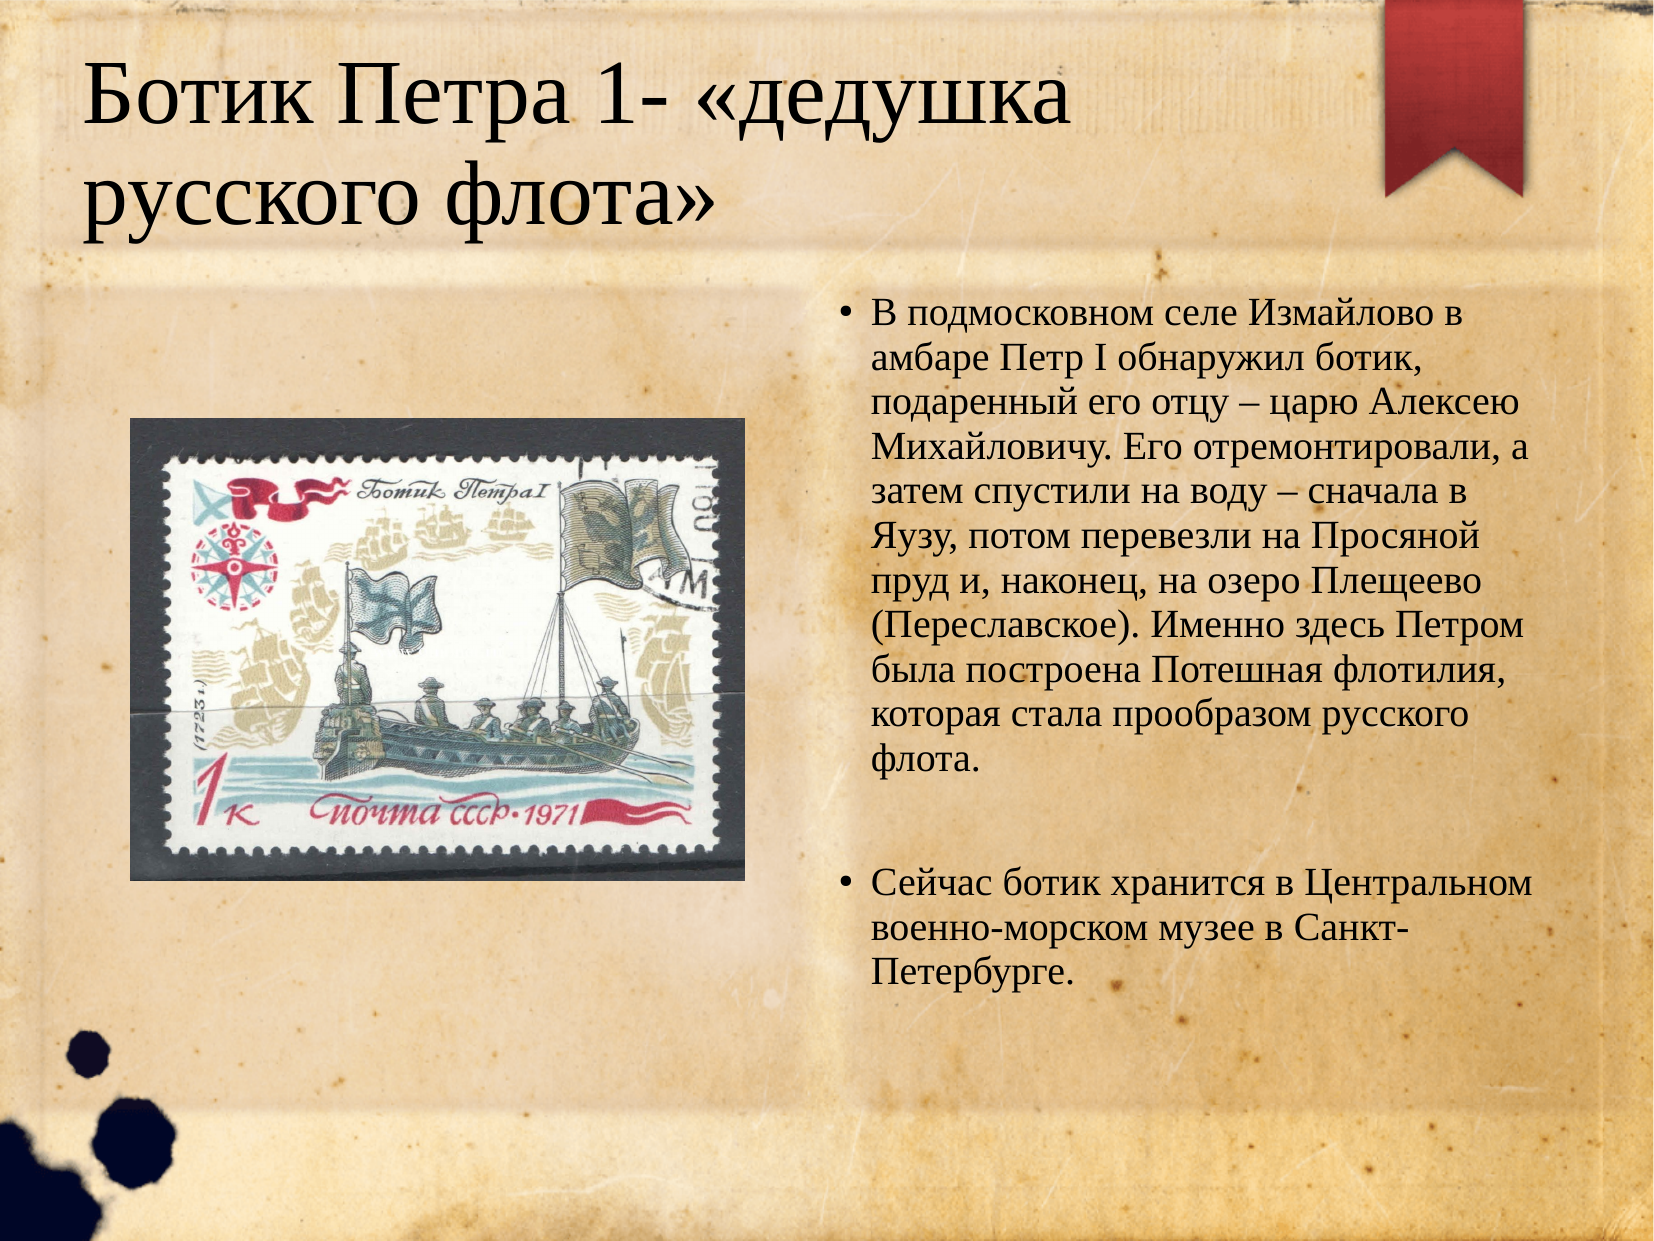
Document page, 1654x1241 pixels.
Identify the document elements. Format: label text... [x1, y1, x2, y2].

list В подмосковном селе Измайлово в амбаре Петр I обнаружил ботик, подаренный его отцу – царю Алексею Михайловичу. Его отремонтировали, а затем спустили на воду – сначала в Яузу, потом перевезли на Просяной пруд и, наконец, на озеро Плещеево (Переславское). Именно здесь Петром была построена Потешная флотилия, которая стала прообразом русского флота. Сейчас ботик хранится в Центральном военно-морском музее в Санкт-Петербурге. [828, 290, 1539, 1010]
picture [0, 0, 1654, 1241]
title Ботик Петра 1- «дедушка русского флота» [82, 41, 1347, 245]
